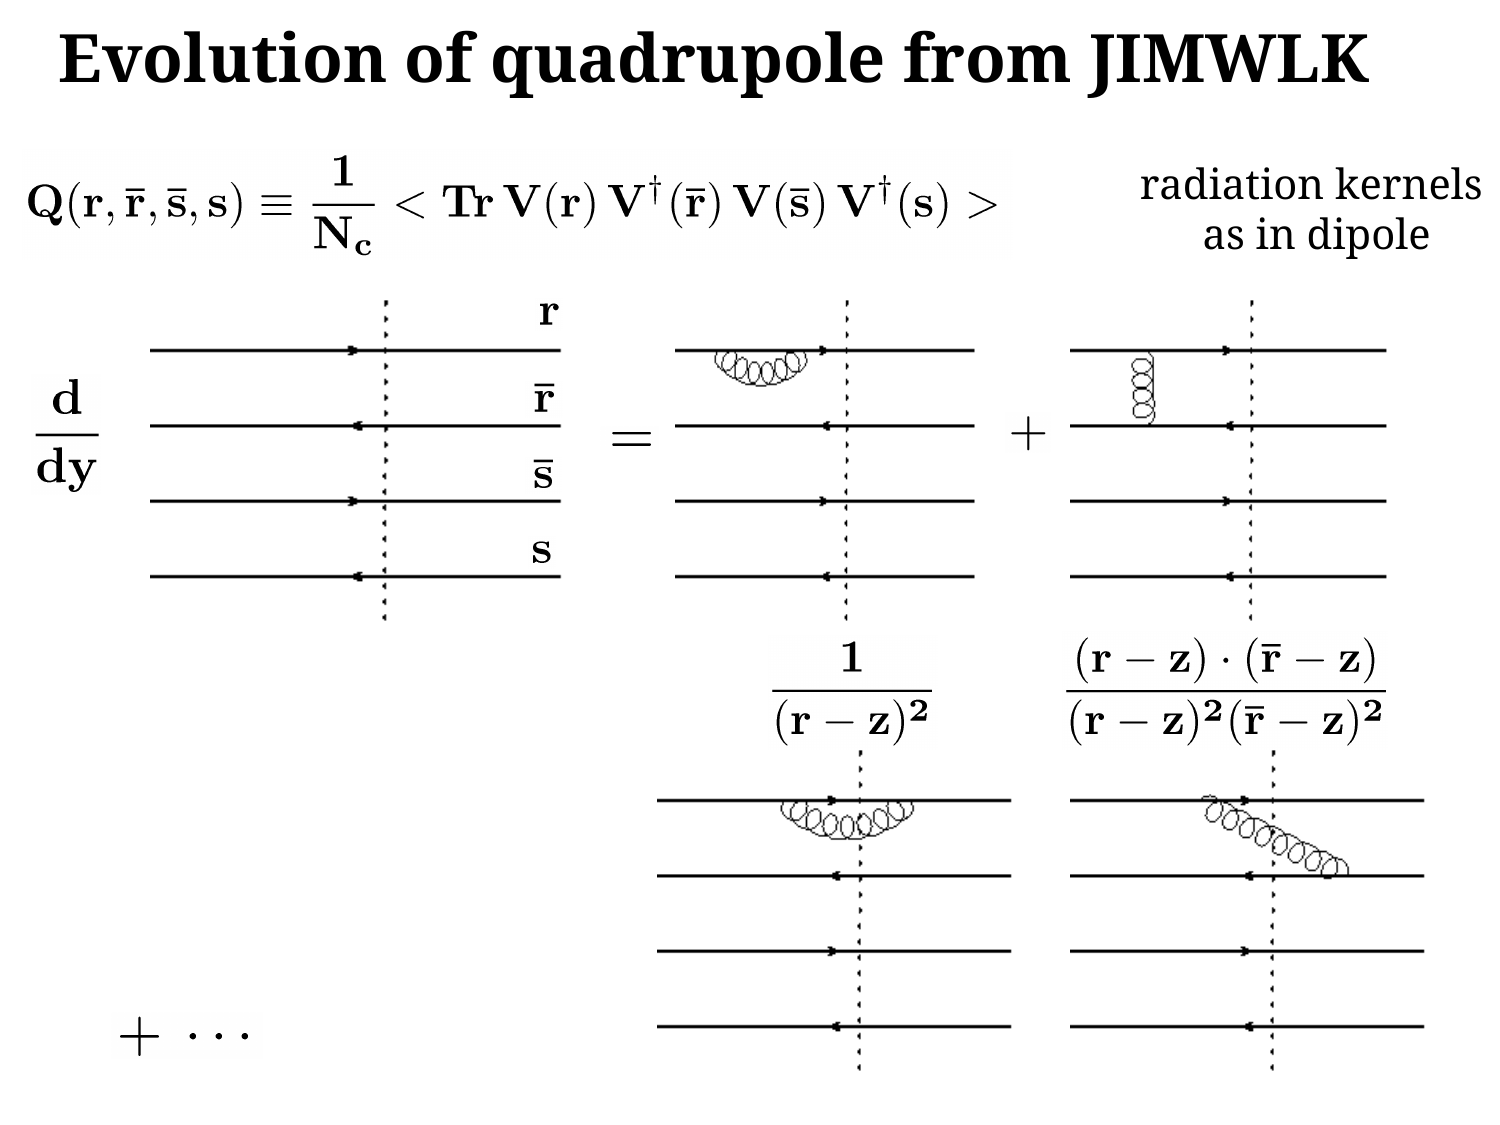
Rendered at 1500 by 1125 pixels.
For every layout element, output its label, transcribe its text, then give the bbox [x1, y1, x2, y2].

picture [600, 426, 659, 451]
picture [1005, 412, 1051, 453]
picture [657, 635, 1013, 1074]
picture [31, 374, 101, 495]
picture [22, 149, 1013, 260]
picture [111, 1012, 263, 1059]
text_box Evolution of quadrupole from JIMWLK [9, 8, 1431, 103]
picture [675, 299, 976, 624]
picture [150, 298, 563, 624]
text_box radiation kernels as in dipole [1125, 149, 1479, 265]
picture [1062, 631, 1426, 1074]
picture [1070, 299, 1388, 624]
